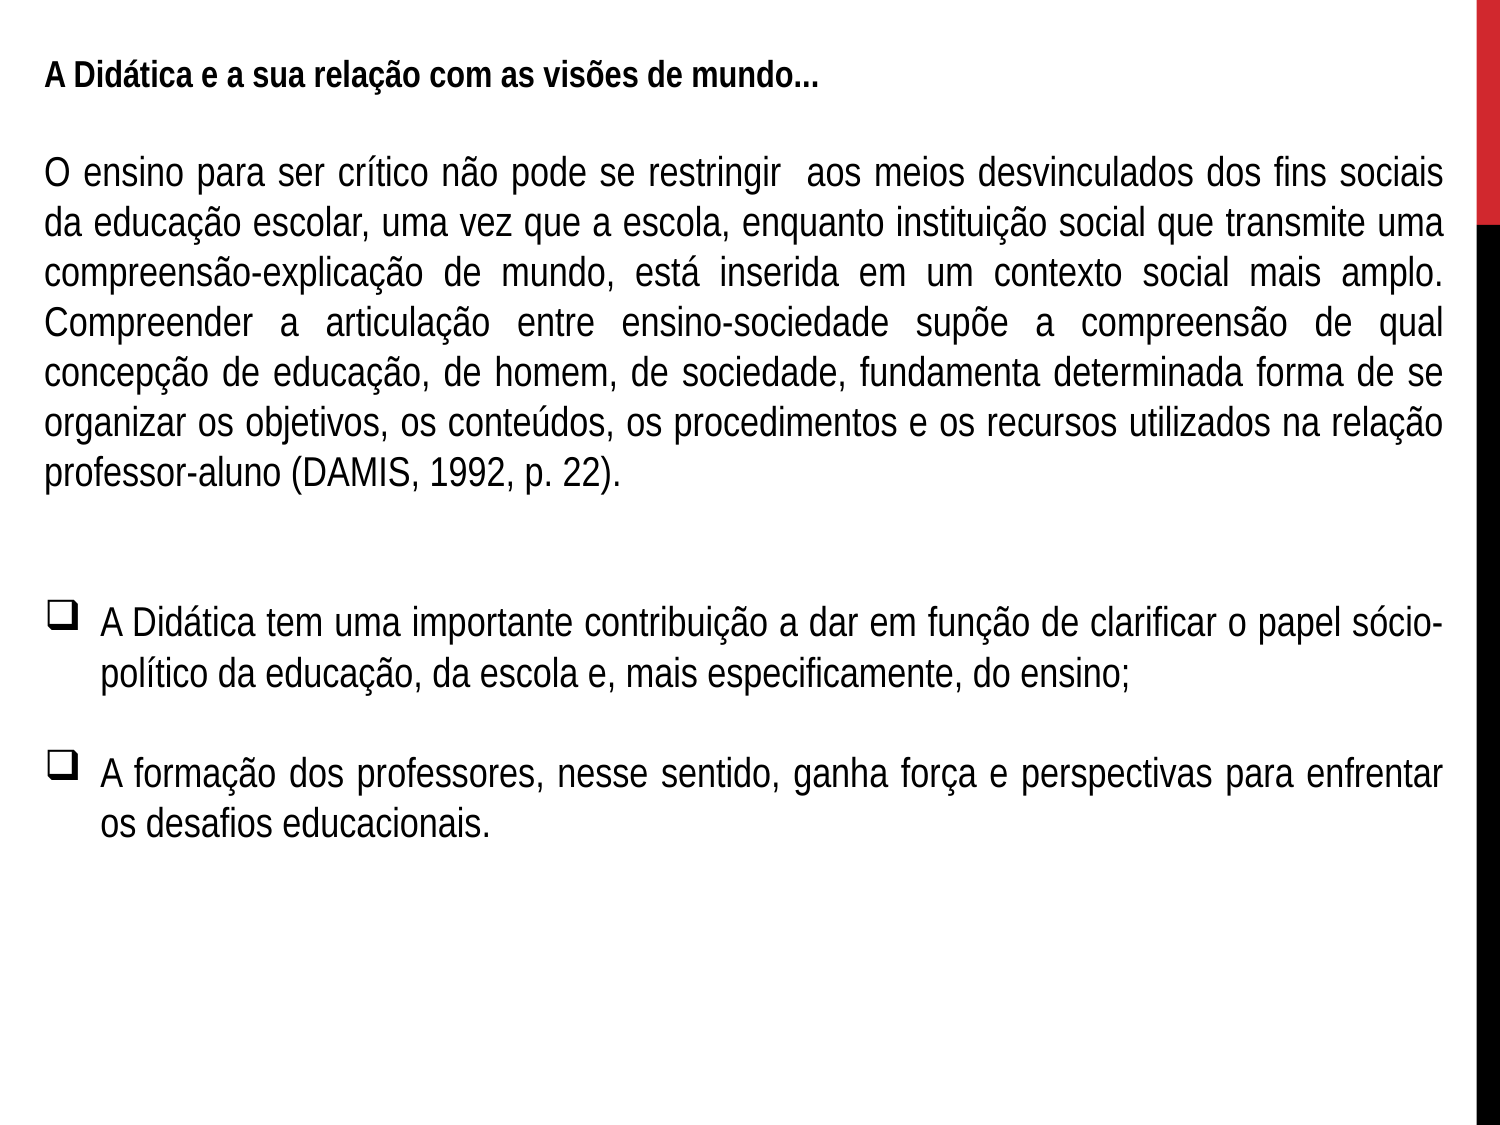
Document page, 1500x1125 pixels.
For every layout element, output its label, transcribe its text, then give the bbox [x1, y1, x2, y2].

text_box A Didática e a sua relação com as visões de mundo... O ensino para ser crítico não pode se restringir aos meios desvinculados dos fins sociais da educação escolar, uma vez que a escola, enquanto instituição social que transmite uma compreensão-explicação de mundo, está inserida em um contexto social mais amplo. Compreender a articulação entre ensino-sociedade supõe a compreensão de qual concepção de educação, de homem, de sociedade, fundamenta determinada forma de se organizar os objetivos, os conteúdos, os procedimentos e os recursos utilizados na relação professor-aluno (DAMIS, 1992, p. 22). A Didática tem uma importante contribuição a dar em função de clarificar o papel sócio-político da educação, da escola e, mais especificamente, do ensino; A formação dos professores, nesse sentido, ganha força e perspectivas para enfrentar os desafios educacionais. [29, 42, 1459, 1003]
